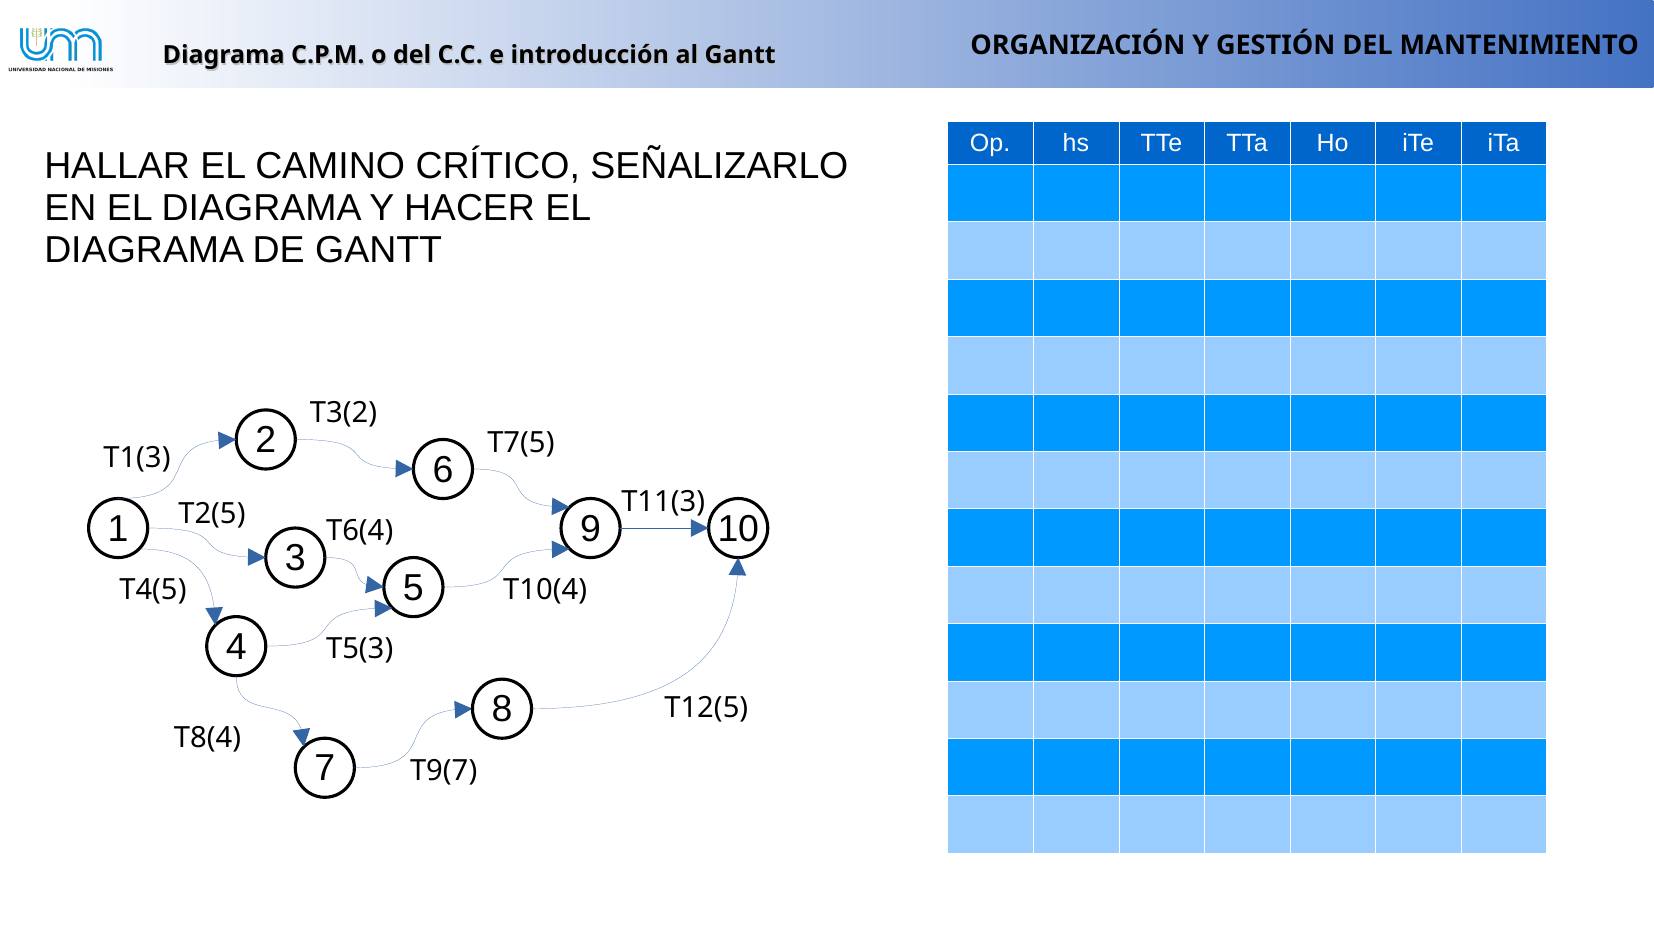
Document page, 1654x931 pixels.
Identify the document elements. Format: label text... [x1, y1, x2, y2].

table_cell [1291, 567, 1375, 623]
table_cell [1462, 280, 1546, 336]
table_cell [1205, 337, 1290, 394]
table_cell [1462, 796, 1546, 853]
table_cell [1205, 395, 1290, 451]
table_cell [1376, 222, 1461, 279]
table_cell [1376, 796, 1461, 853]
table_cell [1120, 796, 1204, 853]
text_box T7(5) [472, 413, 580, 469]
table_cell [1291, 452, 1375, 508]
table_cell [1205, 567, 1290, 623]
table_cell [1376, 452, 1461, 508]
text_box 1 [88, 498, 148, 558]
table_header Op. [948, 122, 1033, 164]
table_cell [1034, 452, 1119, 508]
text_box 9 [561, 498, 621, 558]
table_cell [1120, 682, 1204, 738]
text_box ORGANIZACIÓN Y GESTIÓN DEL MANTENIMIENTO [0, 0, 1654, 88]
table_cell [1120, 739, 1204, 795]
table_header Ho [1291, 122, 1375, 164]
table_cell [1120, 509, 1204, 566]
table_cell [1205, 509, 1290, 566]
text_box T2(5) [163, 484, 271, 541]
text_box 4 [206, 616, 266, 676]
table_cell [1034, 222, 1119, 279]
text_box 5 [383, 557, 443, 617]
table_cell [1462, 337, 1546, 394]
text_box 8 [472, 679, 532, 739]
table_cell [1376, 337, 1461, 394]
table_cell [1034, 395, 1119, 451]
table_cell [948, 796, 1033, 853]
table_cell [1291, 739, 1375, 795]
table_cell [1120, 280, 1204, 336]
table_cell [1462, 567, 1546, 623]
text_box T6(4) [311, 501, 418, 558]
table_cell [948, 624, 1033, 681]
table_cell [948, 337, 1033, 394]
table_cell [1120, 337, 1204, 394]
table_cell [1205, 739, 1290, 795]
table_cell [1376, 682, 1461, 738]
table_cell [1205, 280, 1290, 336]
text_box HALLAR EL CAMINO CRÍTICO, SEÑALIZARLO EN EL DIAGRAMA Y HACER EL DIAGRAMA DE GANTT [29, 137, 927, 279]
table_cell [1291, 165, 1375, 221]
table_cell [948, 395, 1033, 451]
text_box 7 [295, 738, 355, 798]
table_cell [1205, 682, 1290, 738]
text_box Diagrama C.P.M. o del C.C. e introducción al Gantt [147, 29, 827, 89]
table_cell [1462, 509, 1546, 566]
table_cell [1291, 337, 1375, 394]
table_cell [1034, 796, 1119, 853]
table_cell [1205, 796, 1290, 853]
table_cell [1034, 682, 1119, 738]
text_box T8(4) [159, 708, 266, 765]
text_box T3(2) [295, 383, 402, 440]
table_cell [1120, 452, 1204, 508]
table_header iTe [1376, 122, 1461, 164]
table_cell [1376, 395, 1461, 451]
table_cell [1462, 624, 1546, 681]
text_box T5(3) [311, 620, 418, 676]
picture [0, 12, 121, 88]
table_cell [1376, 624, 1461, 681]
table_cell [1291, 682, 1375, 738]
table_cell [1034, 509, 1119, 566]
table_cell [1291, 624, 1375, 681]
table_cell [1376, 567, 1461, 623]
table_cell [1205, 452, 1290, 508]
table_cell [1291, 796, 1375, 853]
text_box 6 [413, 439, 473, 499]
table_header TTa [1205, 122, 1290, 164]
table_cell [948, 509, 1033, 566]
table_cell [1291, 395, 1375, 451]
text_box 3 [265, 528, 325, 588]
text_box T4(5) [104, 561, 212, 617]
table_cell [1034, 567, 1119, 623]
table_cell [1462, 165, 1546, 221]
table_cell [1376, 739, 1461, 795]
table_cell [1034, 739, 1119, 795]
table_cell [1205, 624, 1290, 681]
table_cell [1291, 280, 1375, 336]
table_cell [948, 452, 1033, 508]
table_cell [1034, 624, 1119, 681]
table_header TTe [1120, 122, 1204, 164]
table_cell [1034, 165, 1119, 221]
table_cell [948, 567, 1033, 623]
text_box T10(4) [488, 561, 609, 617]
table_cell [1462, 395, 1546, 451]
table_cell [1205, 165, 1290, 221]
text_box T1(3) [88, 429, 191, 485]
table_cell [1120, 165, 1204, 221]
table_cell [1205, 222, 1290, 279]
table_cell [1120, 567, 1204, 623]
table_cell [1462, 452, 1546, 508]
table_cell [1034, 280, 1119, 336]
table_cell [1120, 395, 1204, 451]
table_cell [1462, 739, 1546, 795]
table_cell [948, 739, 1033, 795]
table_cell [1120, 624, 1204, 681]
table_cell [1376, 165, 1461, 221]
table_cell [948, 682, 1033, 738]
text_box T11(3) [606, 472, 722, 529]
text_box T9(7) [395, 741, 502, 798]
table_cell [1034, 337, 1119, 394]
text_box T12(5) [649, 679, 770, 735]
table_cell [1462, 682, 1546, 738]
table_cell [1291, 509, 1375, 566]
text_box 10 [708, 498, 768, 558]
table_cell [1291, 222, 1375, 279]
table_cell [1376, 509, 1461, 566]
text_box 2 [236, 409, 296, 470]
table_header hs [1034, 122, 1119, 164]
table_cell [1462, 222, 1546, 279]
table_cell [948, 280, 1033, 336]
table_cell [1376, 280, 1461, 336]
table_cell [948, 222, 1033, 279]
table_header iTa [1462, 122, 1546, 164]
table_cell [1120, 222, 1204, 279]
table_cell [948, 165, 1033, 221]
